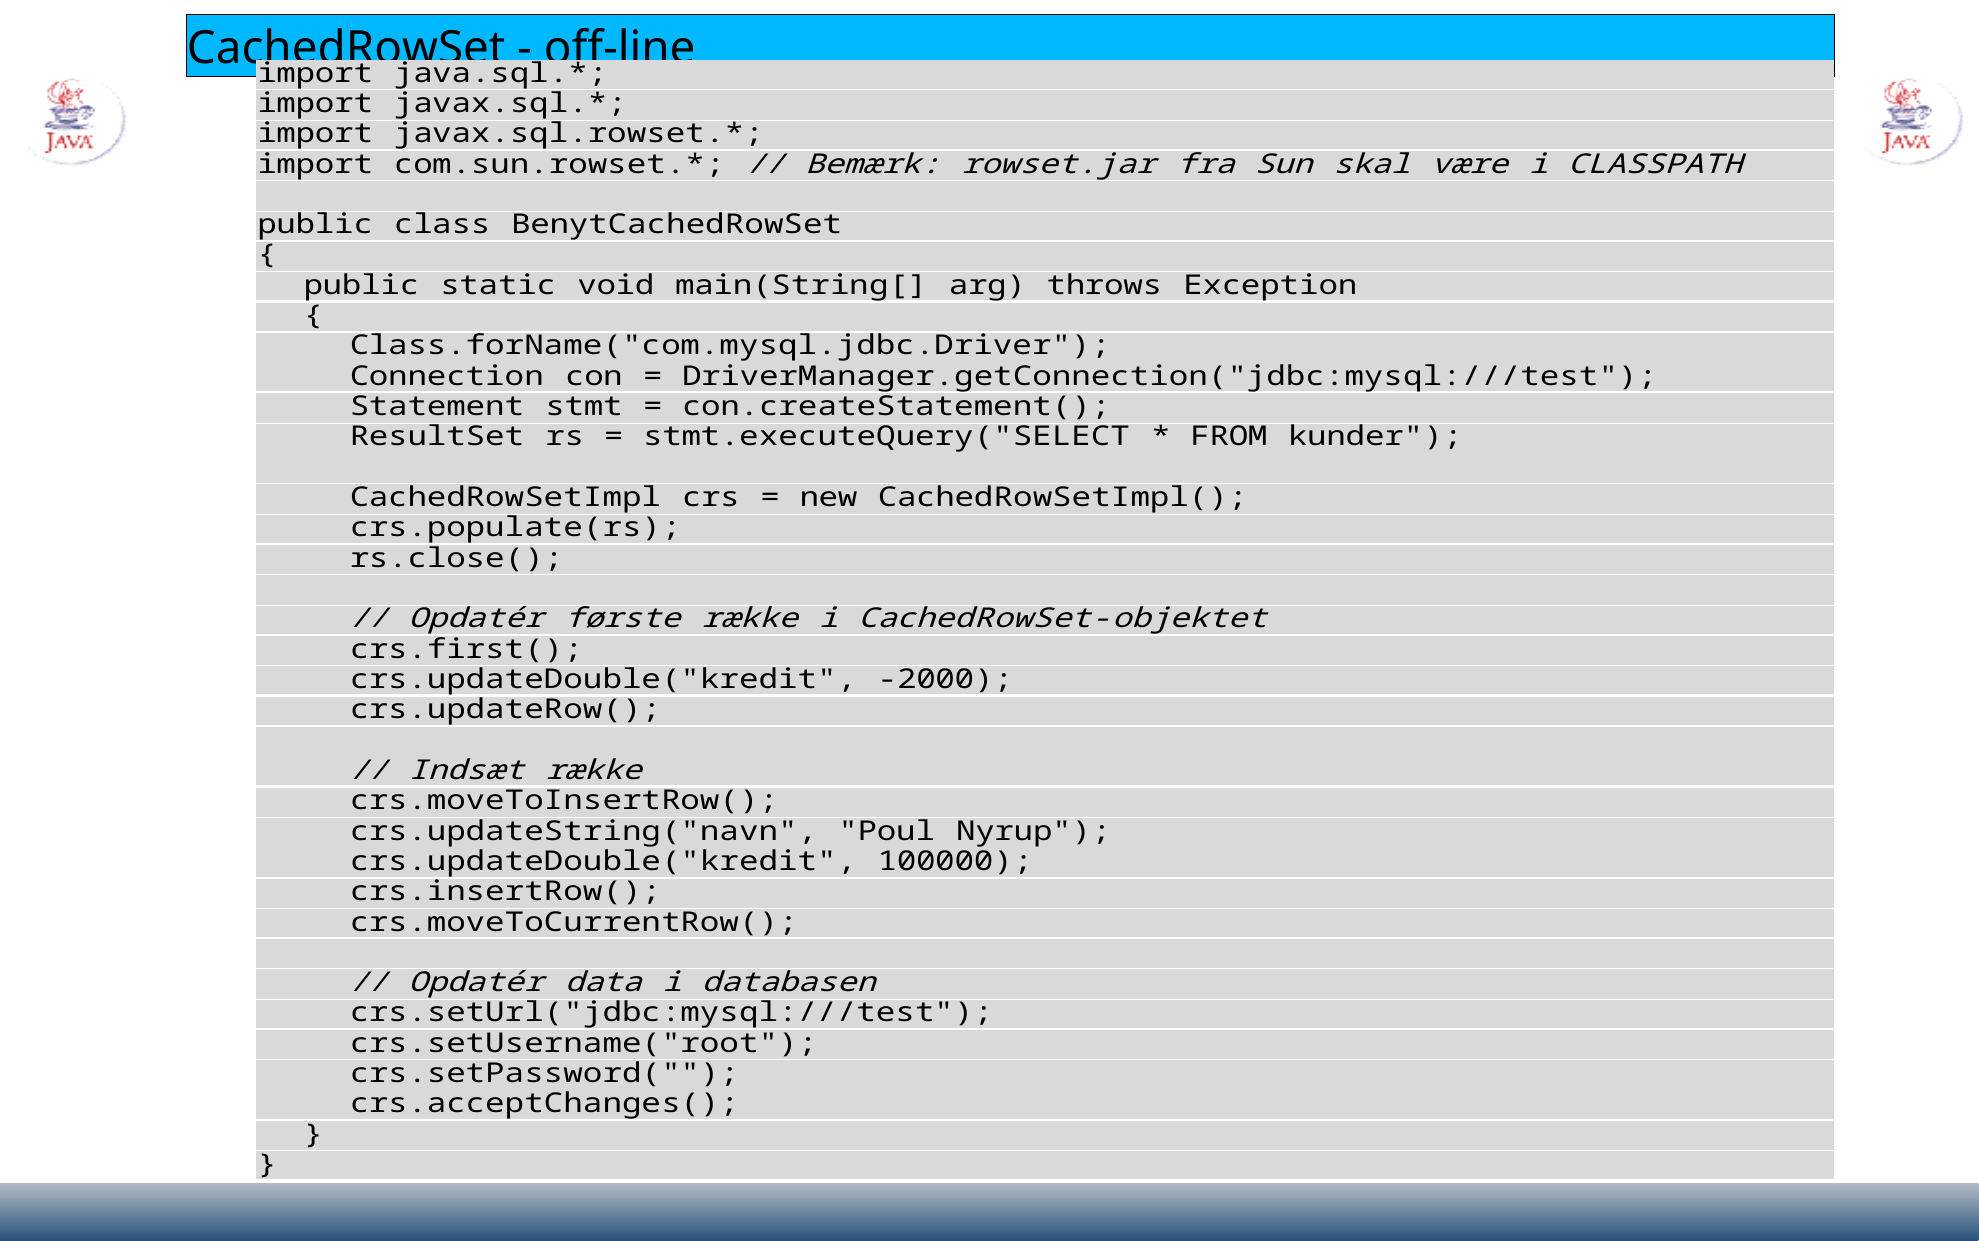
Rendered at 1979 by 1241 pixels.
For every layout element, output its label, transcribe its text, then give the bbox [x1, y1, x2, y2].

chart [231, 60, 1859, 1241]
text_box CachedRowSet - off-line [186, 14, 1835, 68]
picture [1859, 71, 1968, 169]
picture [12, 71, 131, 169]
